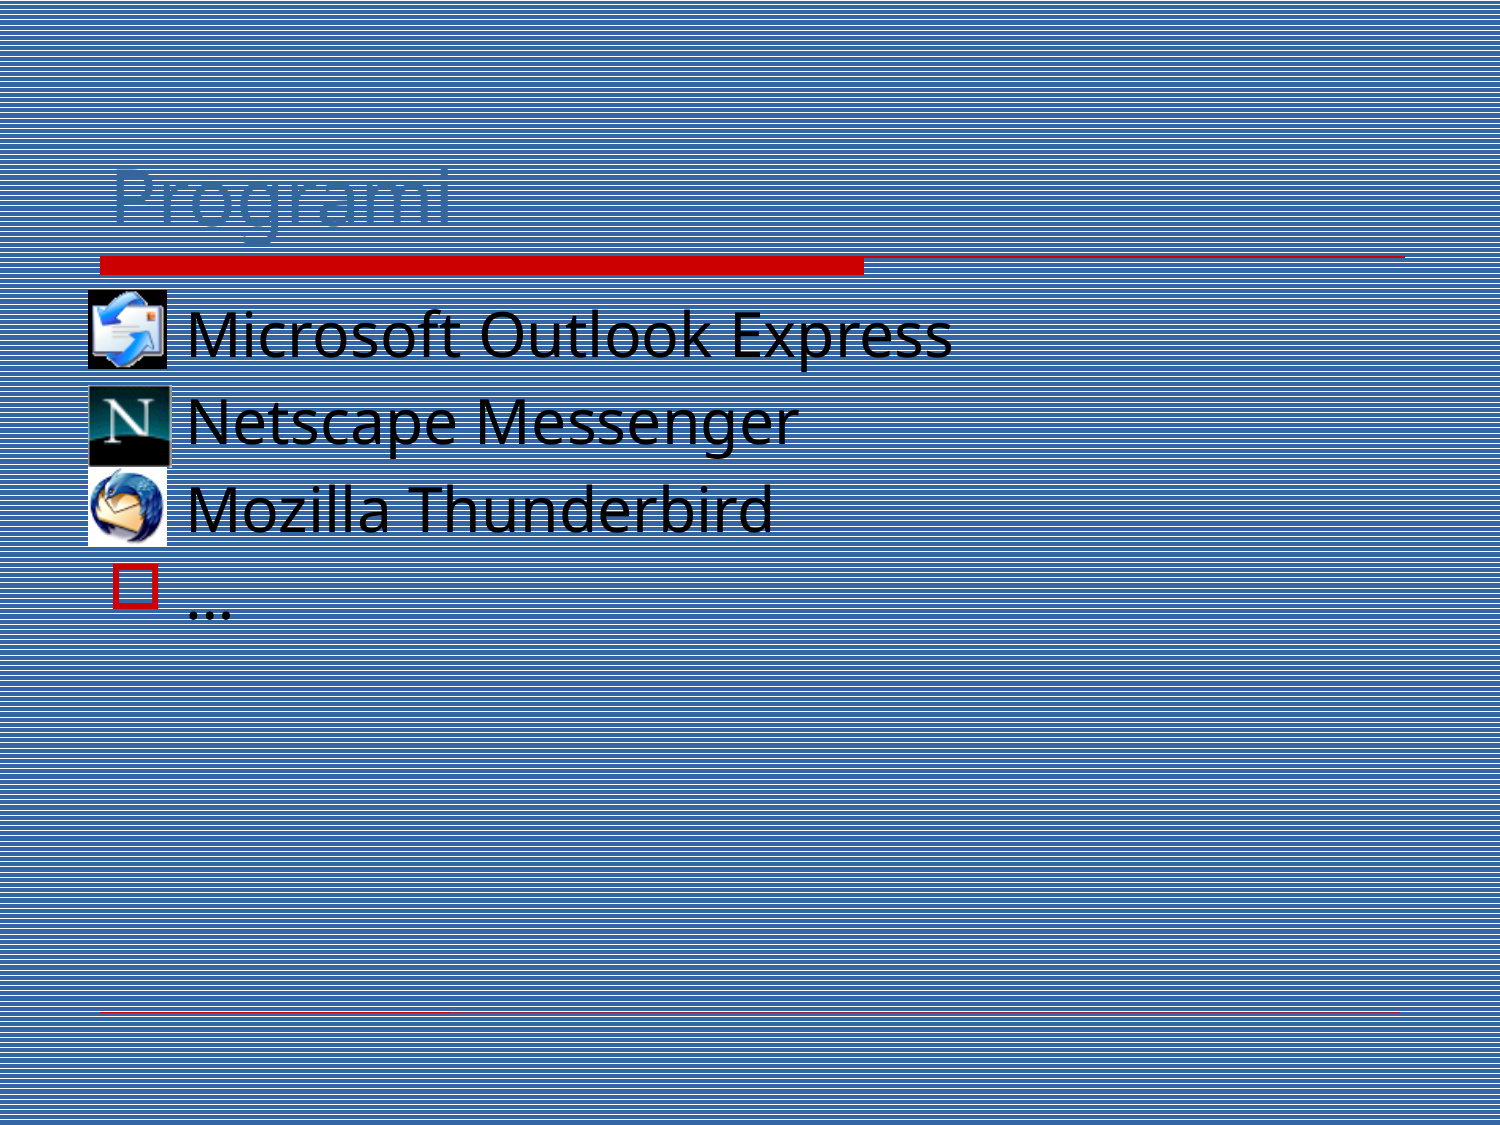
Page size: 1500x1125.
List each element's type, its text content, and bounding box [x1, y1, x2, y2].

list Microsoft Outlook Express Netscape Messenger Mozilla Thunderbird … [92, 287, 1406, 988]
title Programi [94, 50, 1407, 250]
picture [88, 385, 172, 547]
picture [88, 290, 167, 369]
